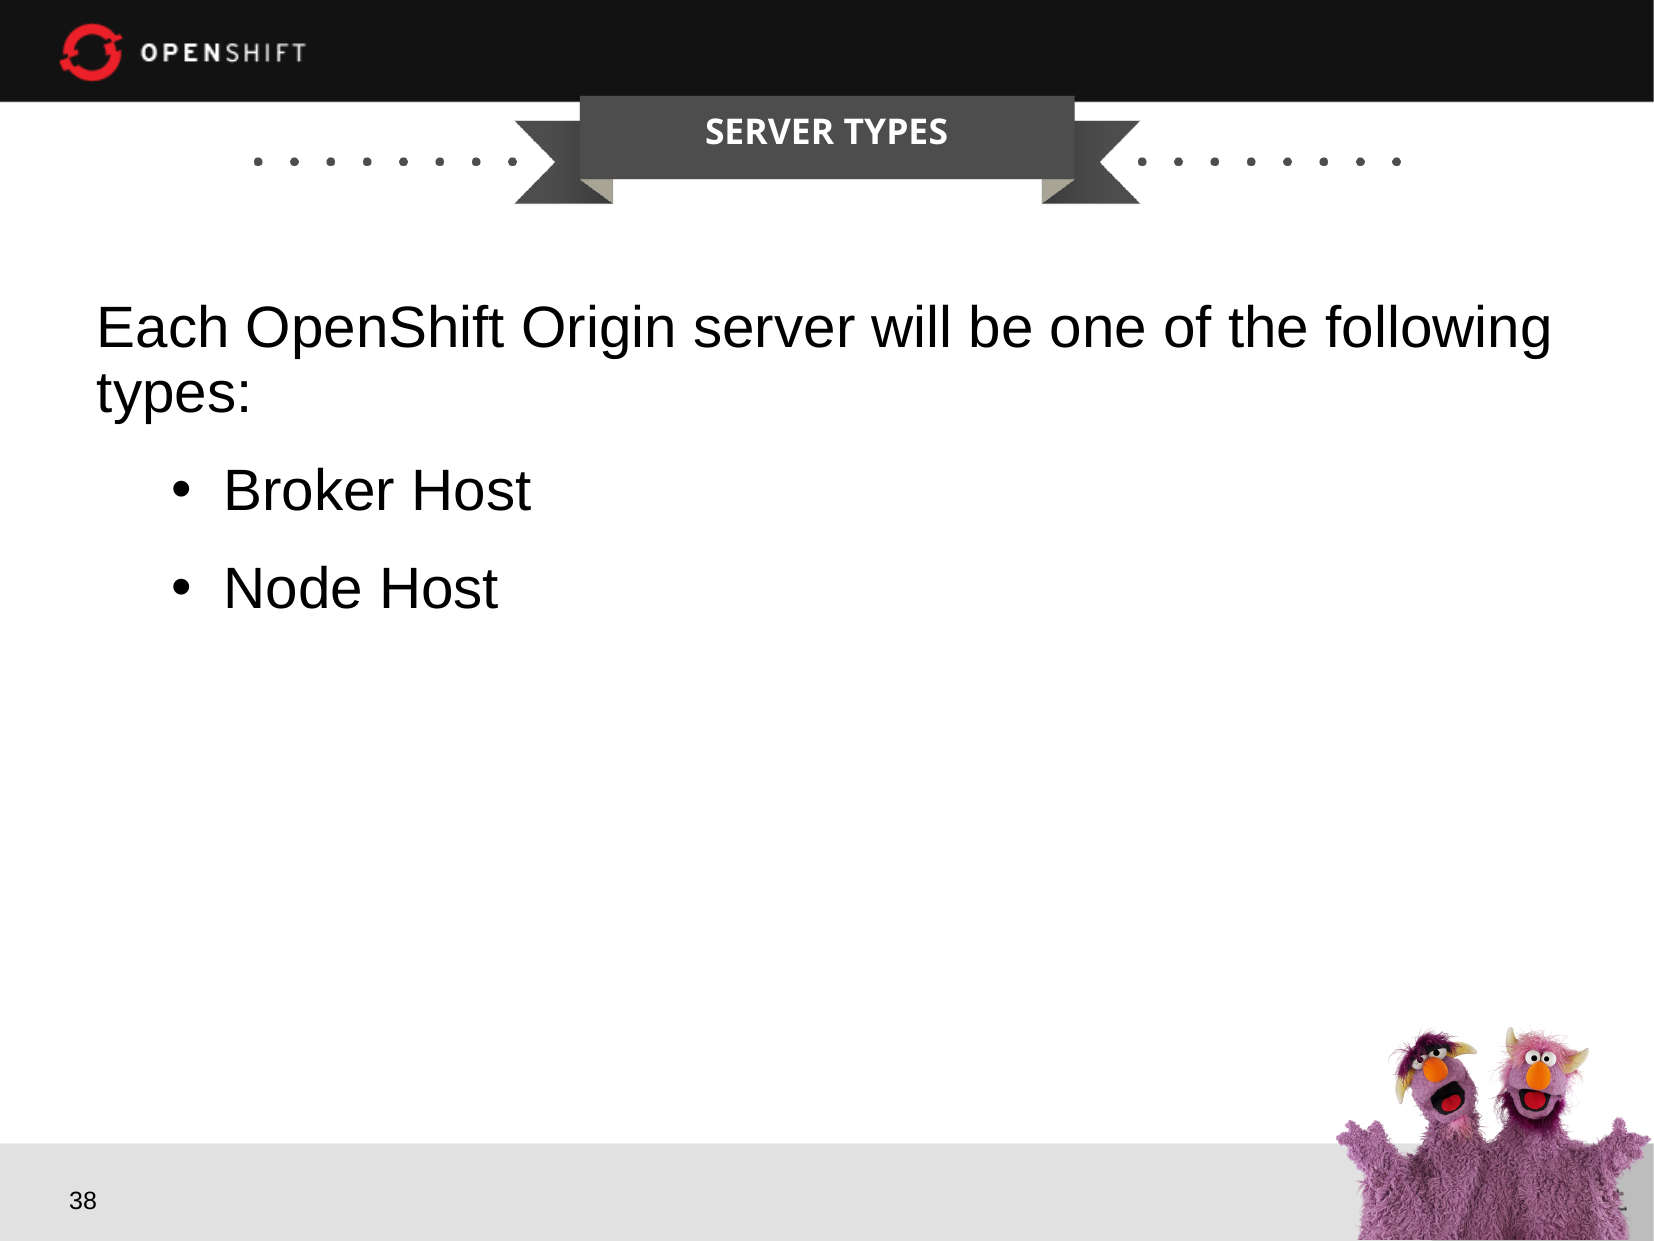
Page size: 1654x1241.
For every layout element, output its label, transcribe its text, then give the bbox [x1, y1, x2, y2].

picture [0, 0, 1654, 1241]
text_box SERVER TYPES [581, 105, 1073, 160]
text_box Each OpenShift Origin server will be one of the following types: Broker Host Node Host [44, 287, 1575, 630]
